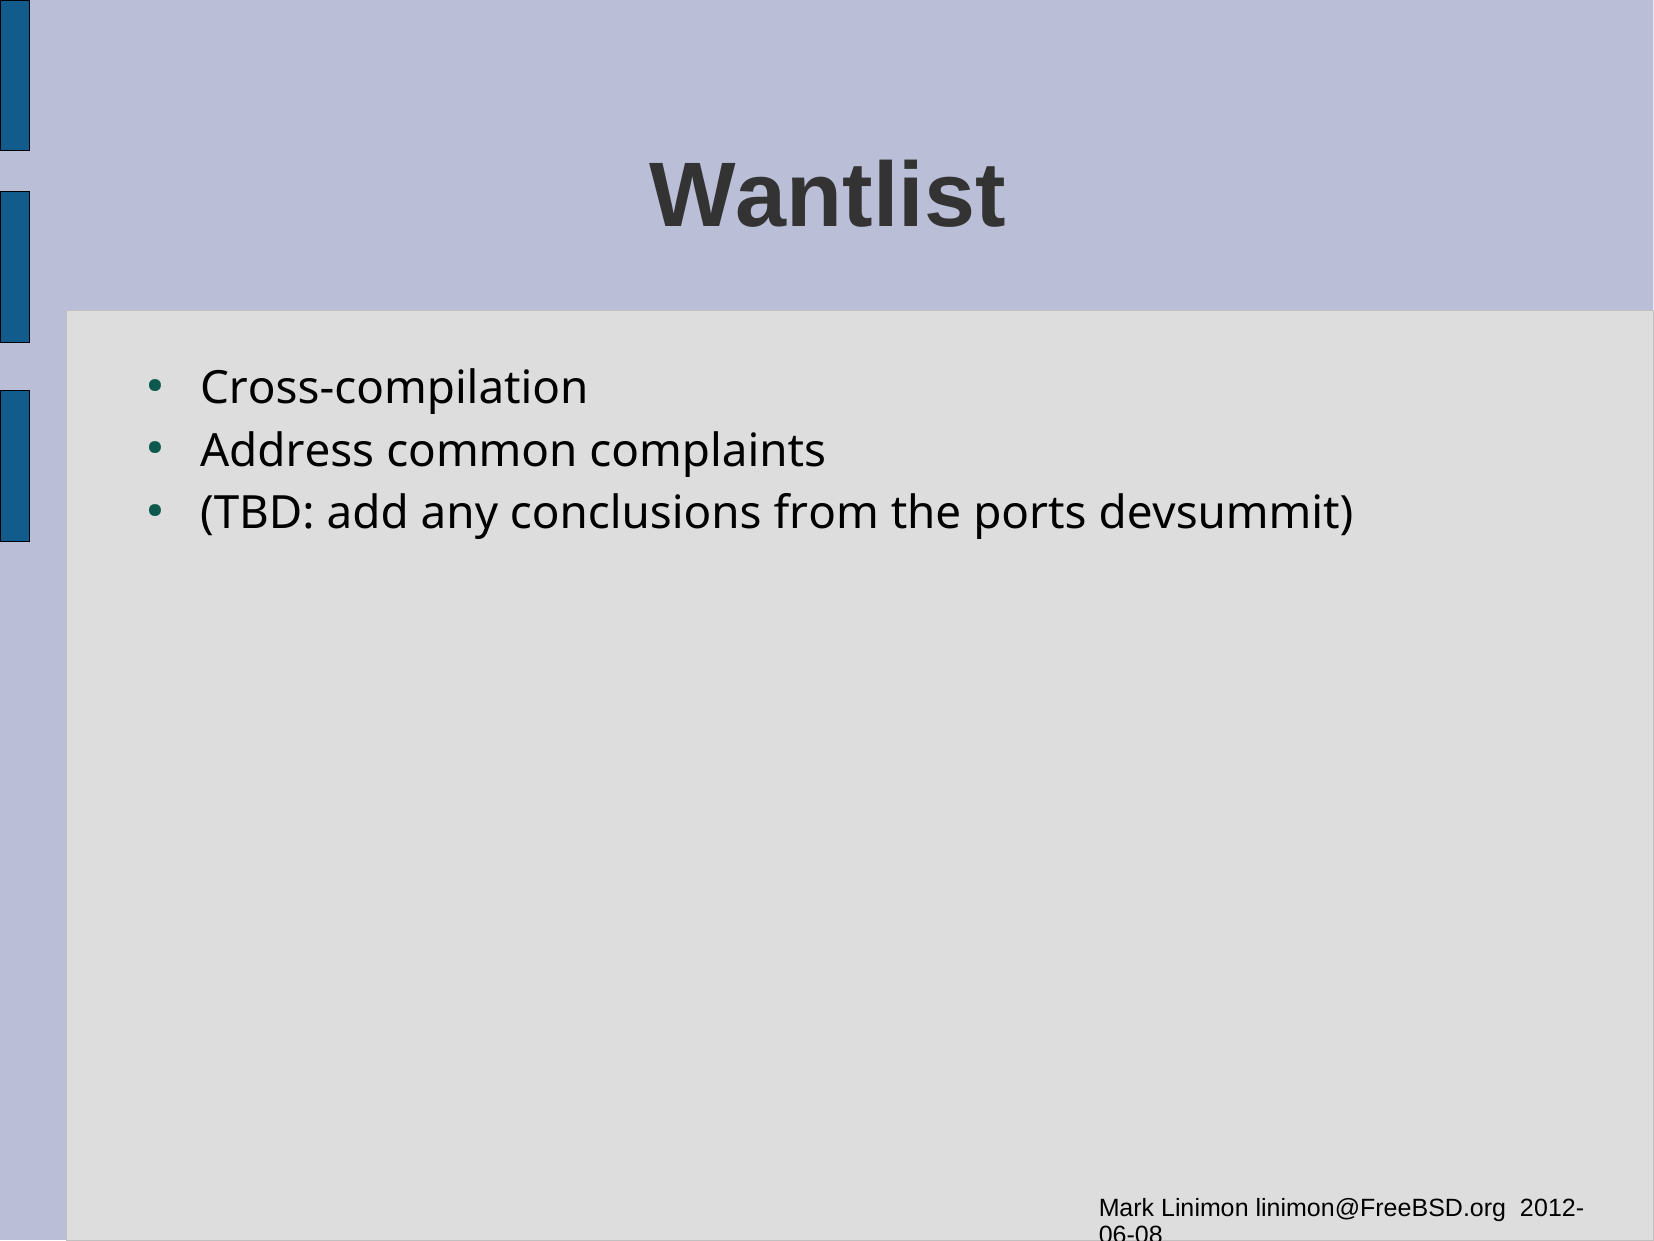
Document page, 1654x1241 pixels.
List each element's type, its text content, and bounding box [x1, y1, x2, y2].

text_box Mark Linimon linimon@FreeBSD.org 2012-06-08 [1098, 1193, 1613, 1241]
title Wantlist [121, 91, 1534, 299]
list Cross-compilation Address common complaints (TBD: add any conclusions from the ports devsummit) [129, 354, 1542, 1174]
